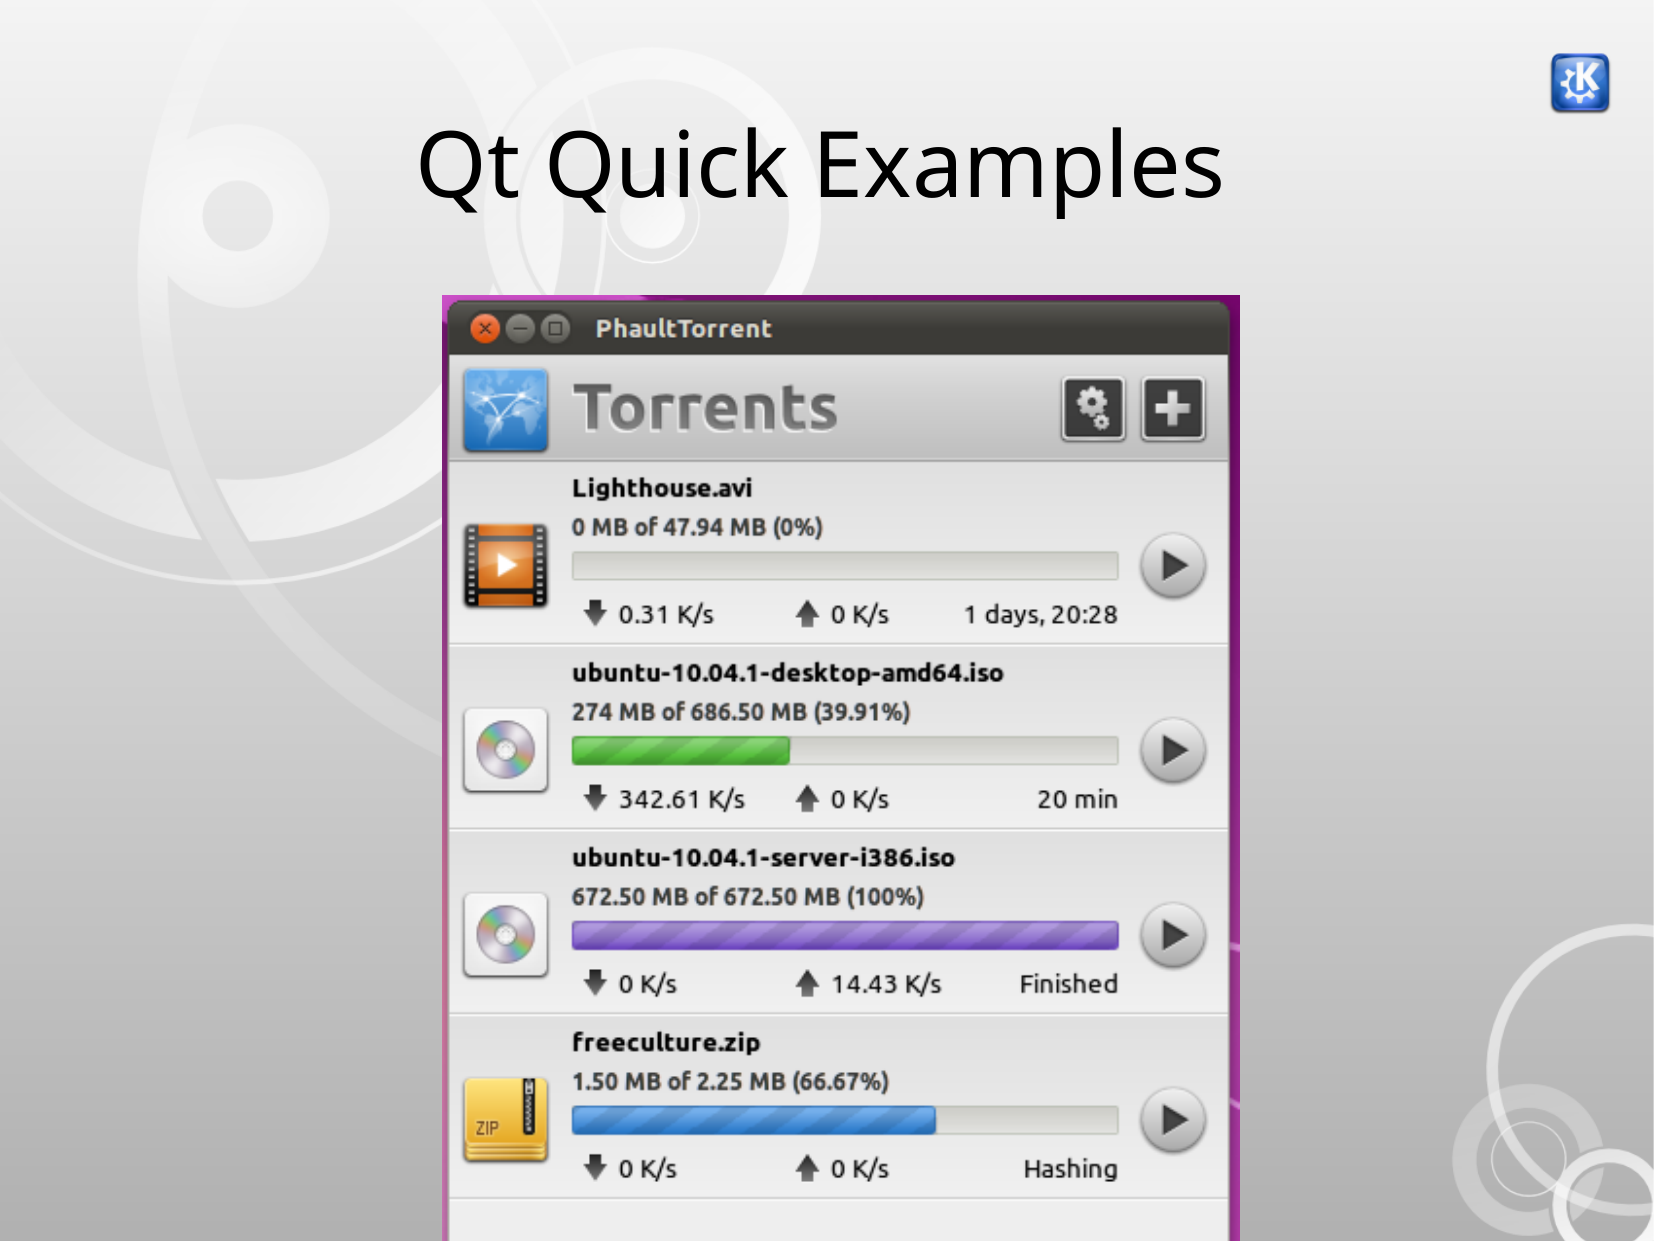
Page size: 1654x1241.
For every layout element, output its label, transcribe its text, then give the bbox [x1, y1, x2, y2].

title Qt Quick Examples [76, 66, 1565, 259]
picture [0, 0, 1654, 1241]
